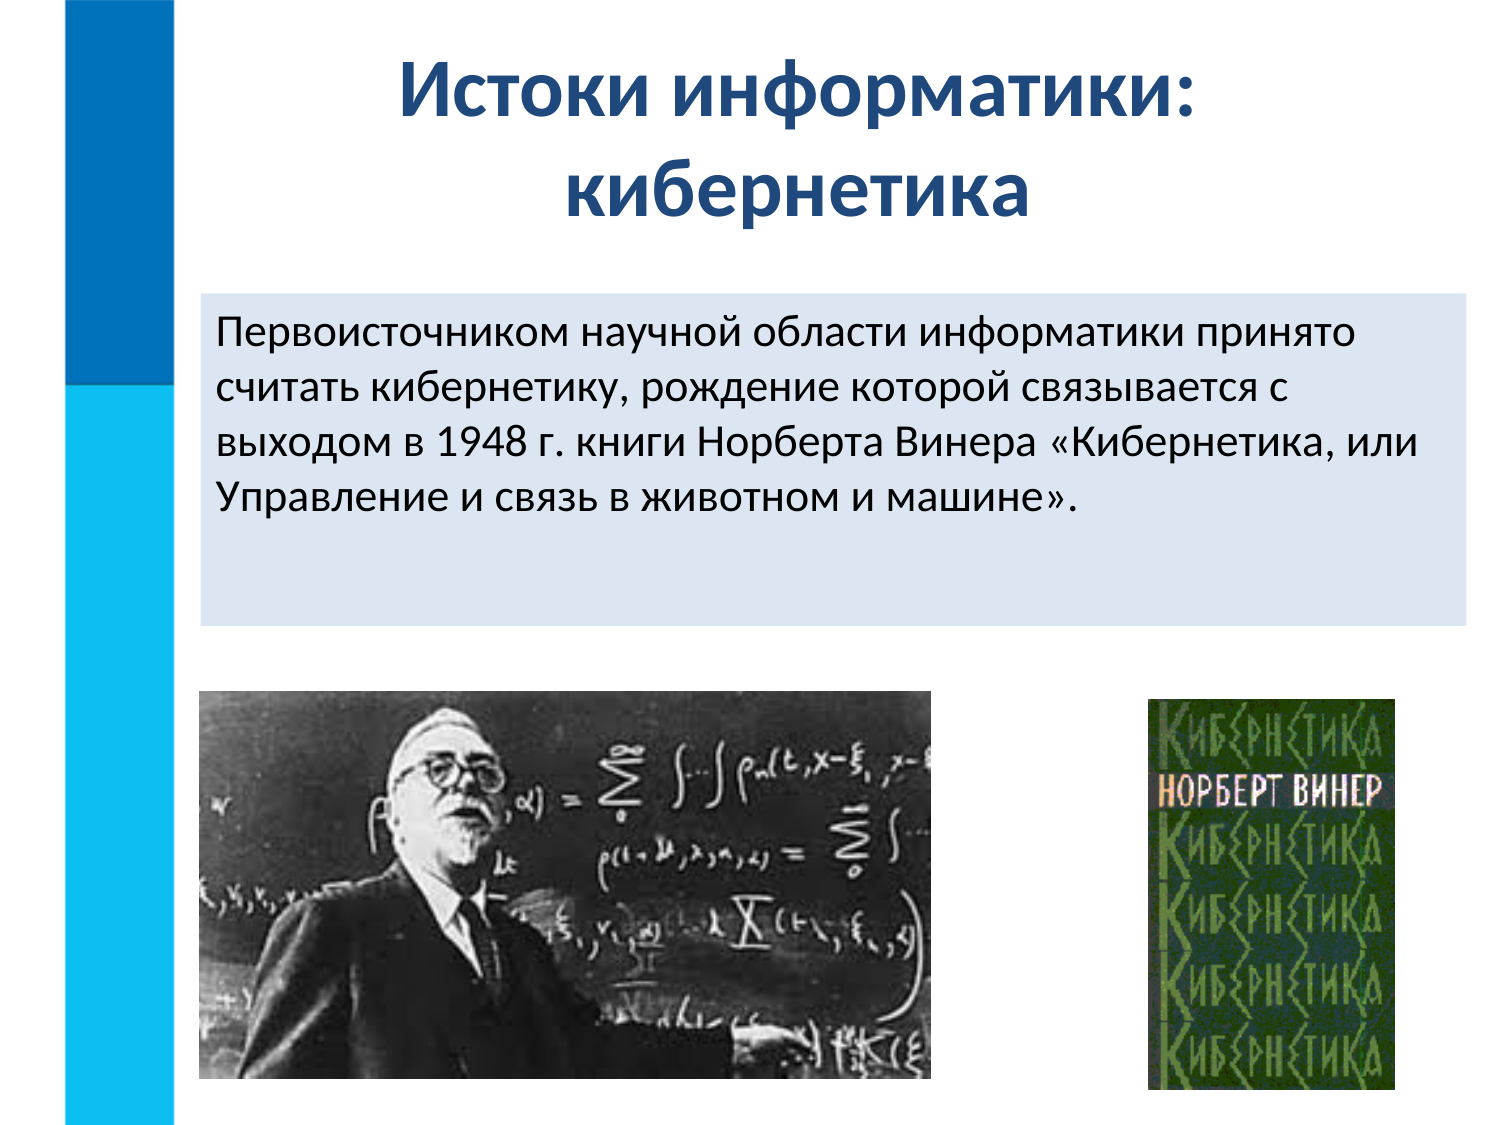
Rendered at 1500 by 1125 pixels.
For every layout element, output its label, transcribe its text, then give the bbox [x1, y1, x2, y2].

text_box Истоки информатики: кибернетика [171, 31, 1426, 235]
text_box Первоисточником научной области информатики принято считать кибернетику, рождение которой связывается с выходом в 1948 г. книги Норберта Винера «Кибернетика, или Управление и связь в животном и машине». [200, 293, 1467, 626]
picture [0, 0, 1500, 1125]
